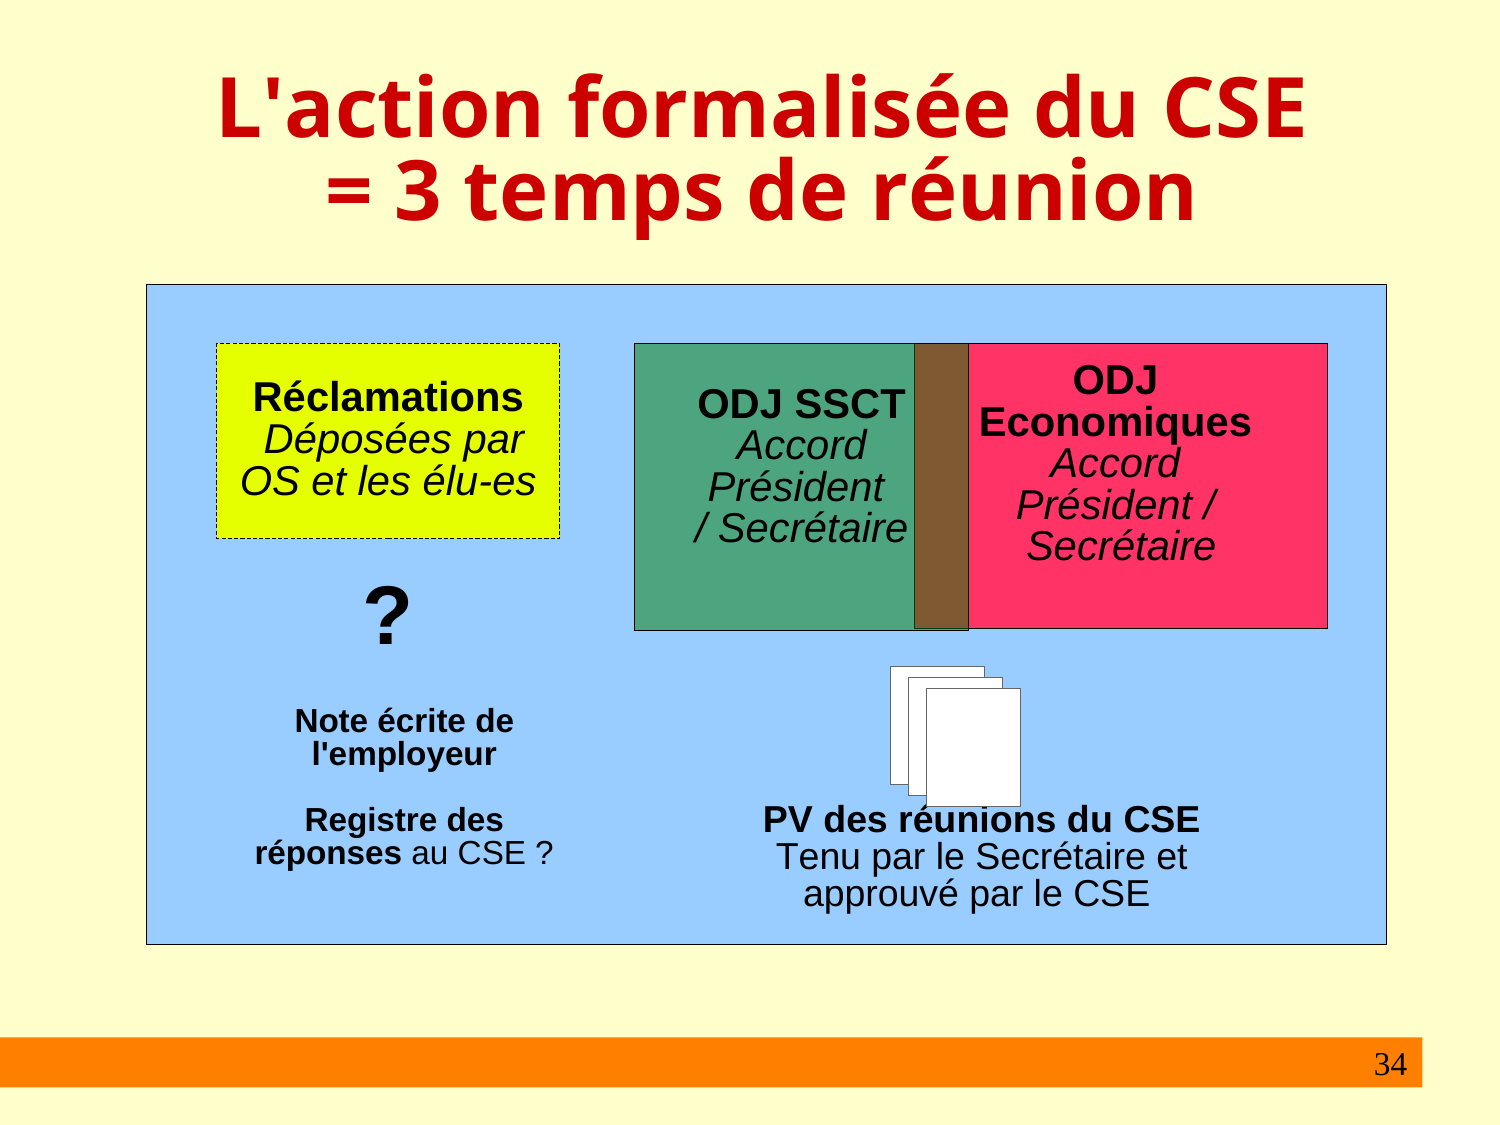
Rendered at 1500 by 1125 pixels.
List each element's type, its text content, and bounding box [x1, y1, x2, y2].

text_box ODJ Economiques Accord Président / Secrétaire [969, 343, 1328, 629]
text_box Note écrite de l'employeur Registre des réponses au CSE ? [214, 658, 595, 879]
text_box Réclamations Déposées par OS et les élu-es [216, 343, 560, 539]
text_box ? [347, 570, 501, 686]
text_box [146, 284, 1387, 945]
text_box <numéro> [0, 1037, 1423, 1088]
text_box ODJ SSCT Accord Président / Secrétaire [634, 343, 969, 631]
title L'action formalisée du CSE = 3 temps de réunion [88, 55, 1436, 254]
text_box PV des réunions du CSE Tenu par le Secrétaire et approuvé par le CSE [688, 795, 1276, 967]
